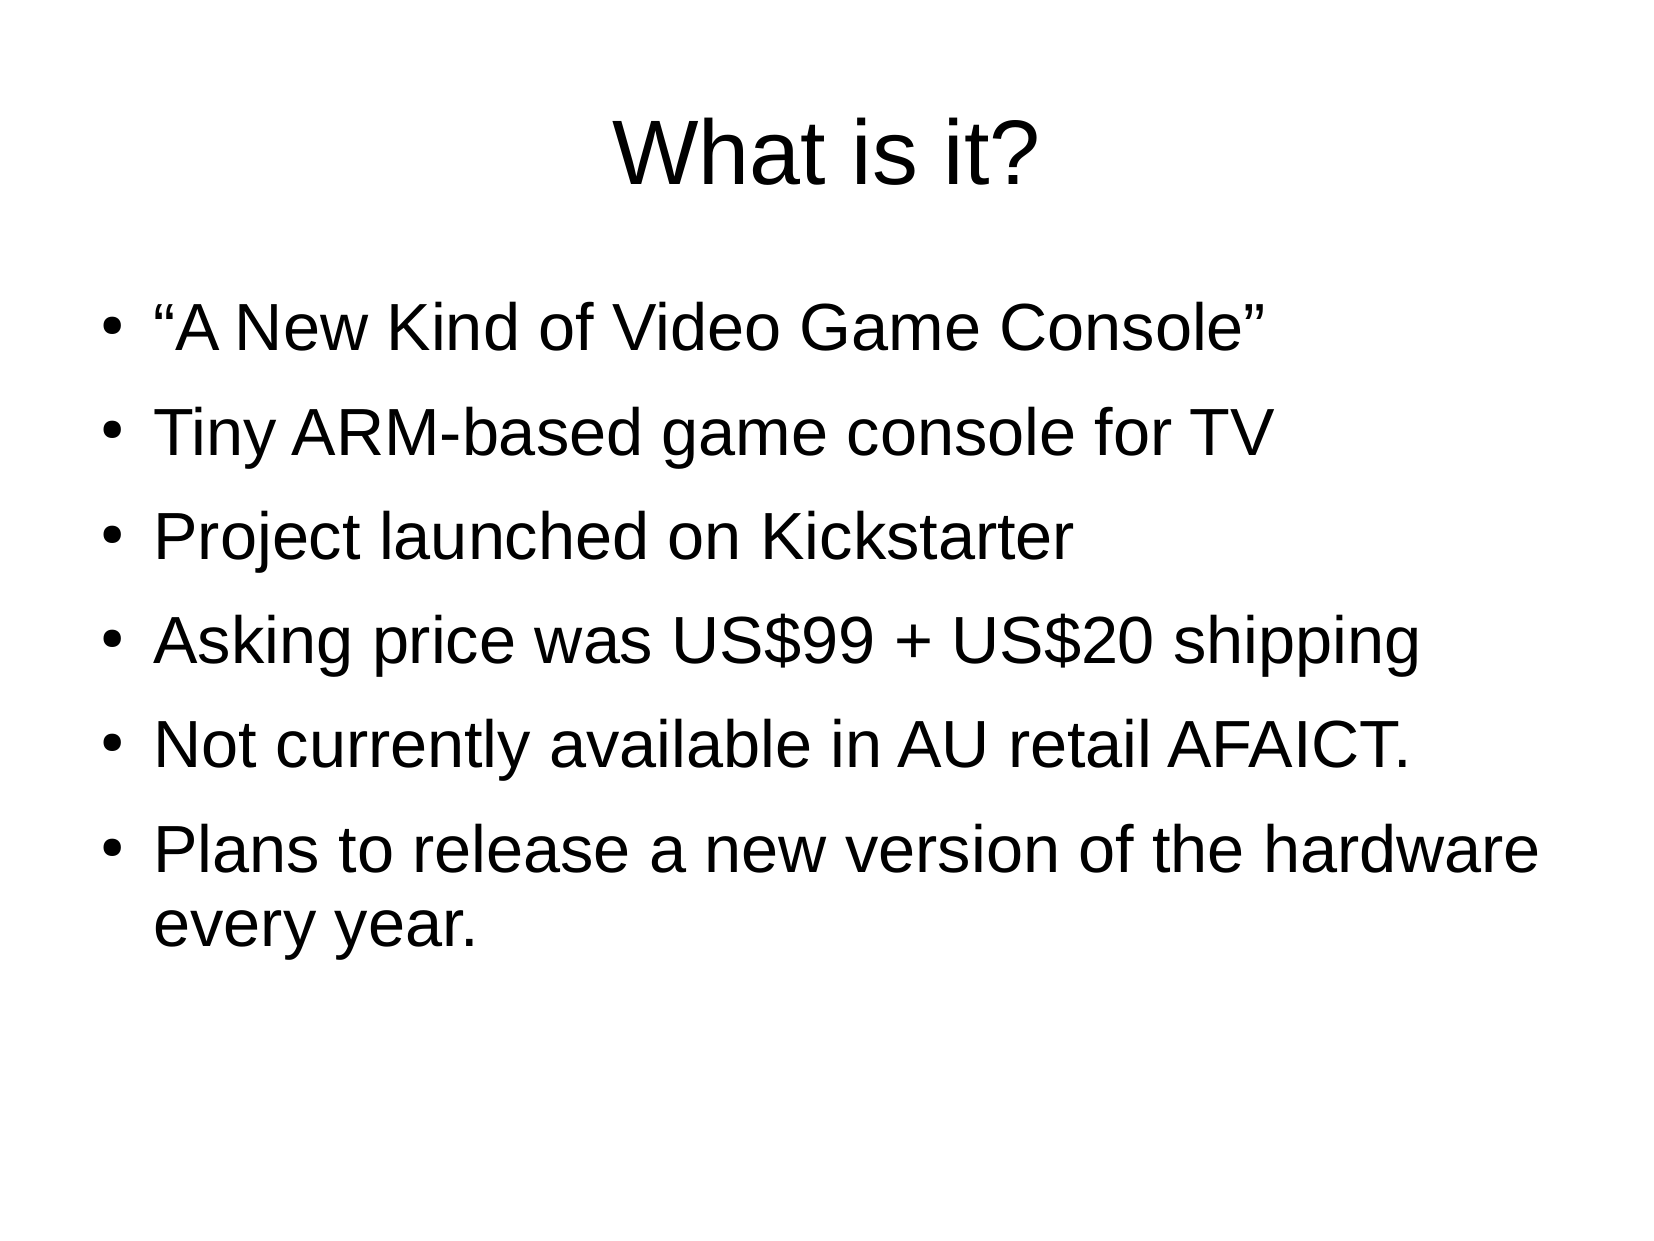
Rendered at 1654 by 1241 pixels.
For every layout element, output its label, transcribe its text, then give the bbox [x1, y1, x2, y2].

title What is it? [82, 49, 1571, 257]
list “A New Kind of Video Game Console” Tiny ARM-based game console for TV Project launched on Kickstarter Asking price was US$99 + US$20 shipping Not currently available in AU retail AFAICT. Plans to release a new version of the hardware every year. [82, 290, 1571, 1010]
